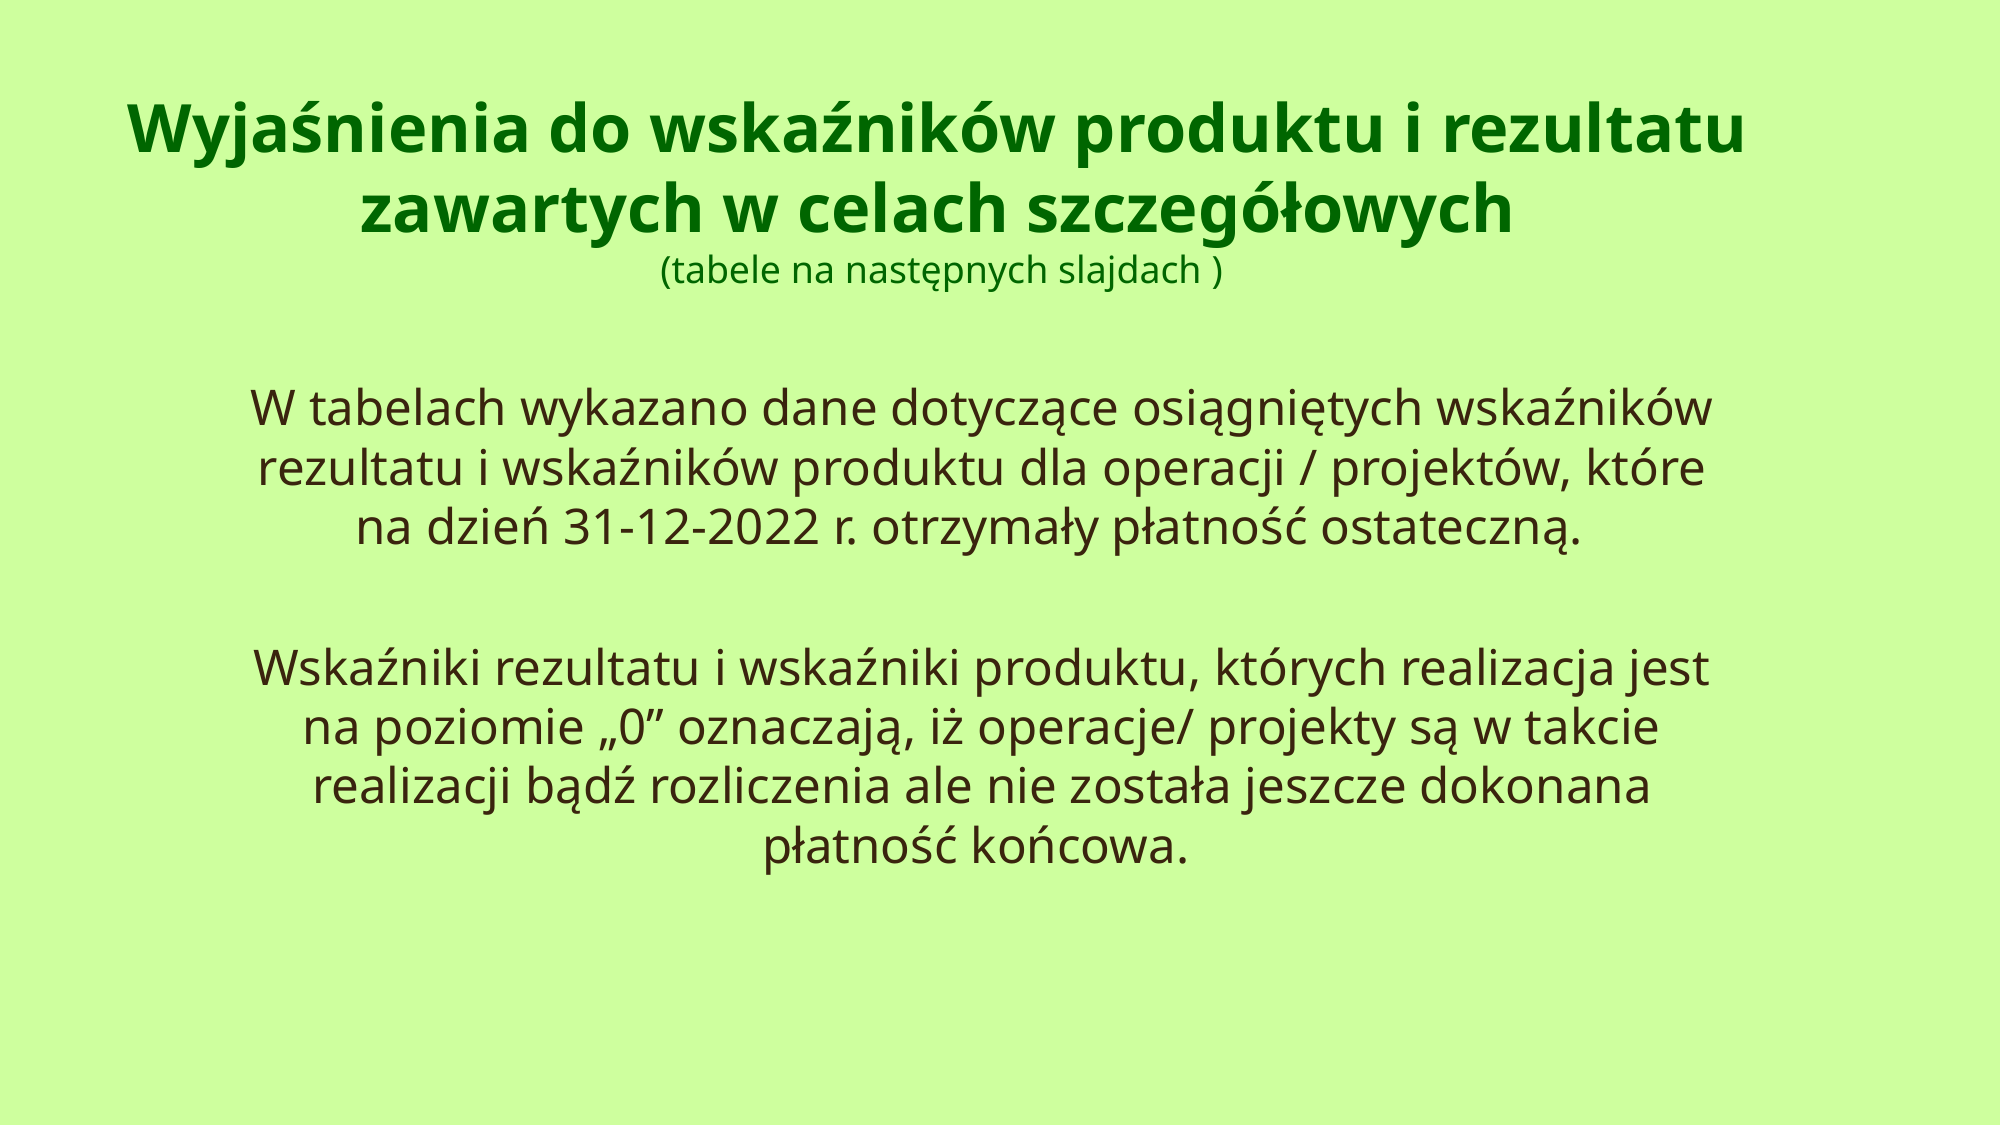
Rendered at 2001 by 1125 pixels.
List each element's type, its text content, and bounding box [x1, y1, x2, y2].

title Wyjaśnienia do wskaźników produktu i rezultatu zawartych w celach szczegółowych (tabele na następnych slajdach ) [78, 78, 1816, 244]
list W tabelach wykazano dane dotyczące osiągniętych wskaźników rezultatu i wskaźników produktu dla operacji / projektów, które na dzień 31-12-2022 r. otrzymały płatność ostateczną. Wskaźniki rezultatu i wskaźniki produktu, których realizacja jest na poziomie „0” oznaczają, iż operacje/ projekty są w takcie realizacji bądź rozliczenia ale nie została jeszcze dokonana płatność końcowa. [232, 314, 1733, 941]
